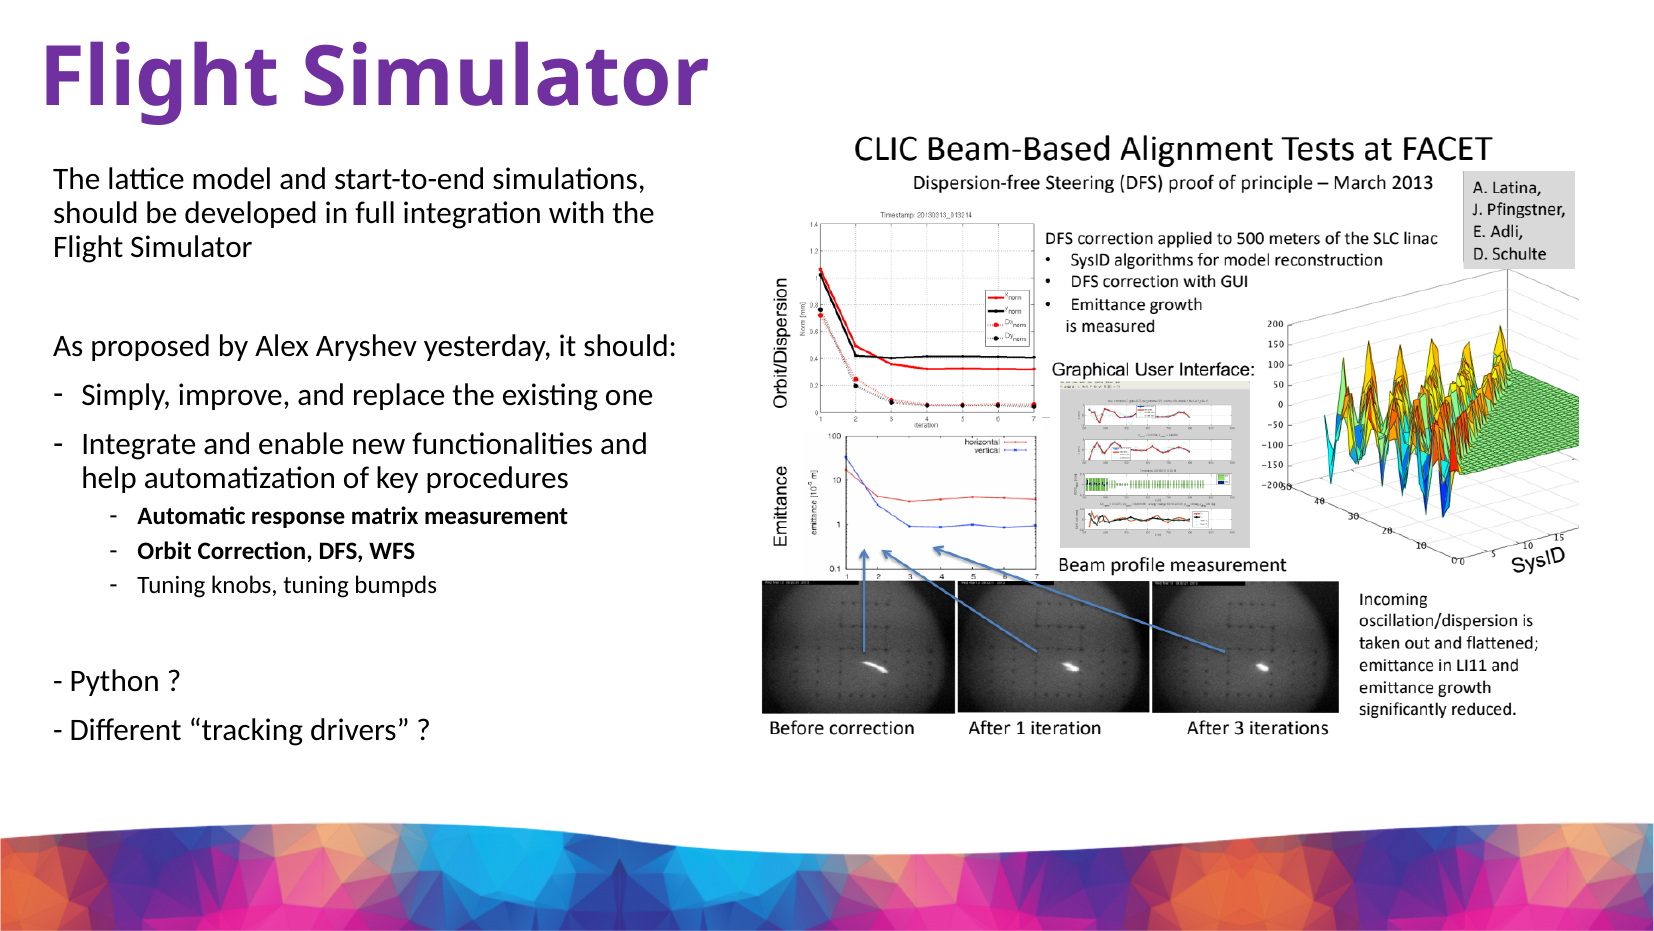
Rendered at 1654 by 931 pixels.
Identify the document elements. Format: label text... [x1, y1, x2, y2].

picture [756, 114, 1583, 750]
title Flight Simulator [24, 24, 1623, 133]
list The lattice model and start-to-end simulations, should be developed in full integration with the Flight Simulator As proposed by Alex Aryshev yesterday, it should: Simply, improve, and replace the existing one Integrate and enable new functionalities and help automatization of key procedures Automatic response matrix measurement Orbit Correction, DFS, WFS Tuning knobs, tuning bumpds - Python ? - Different “tracking drivers” ? [38, 155, 706, 768]
picture [2, 823, 1653, 930]
